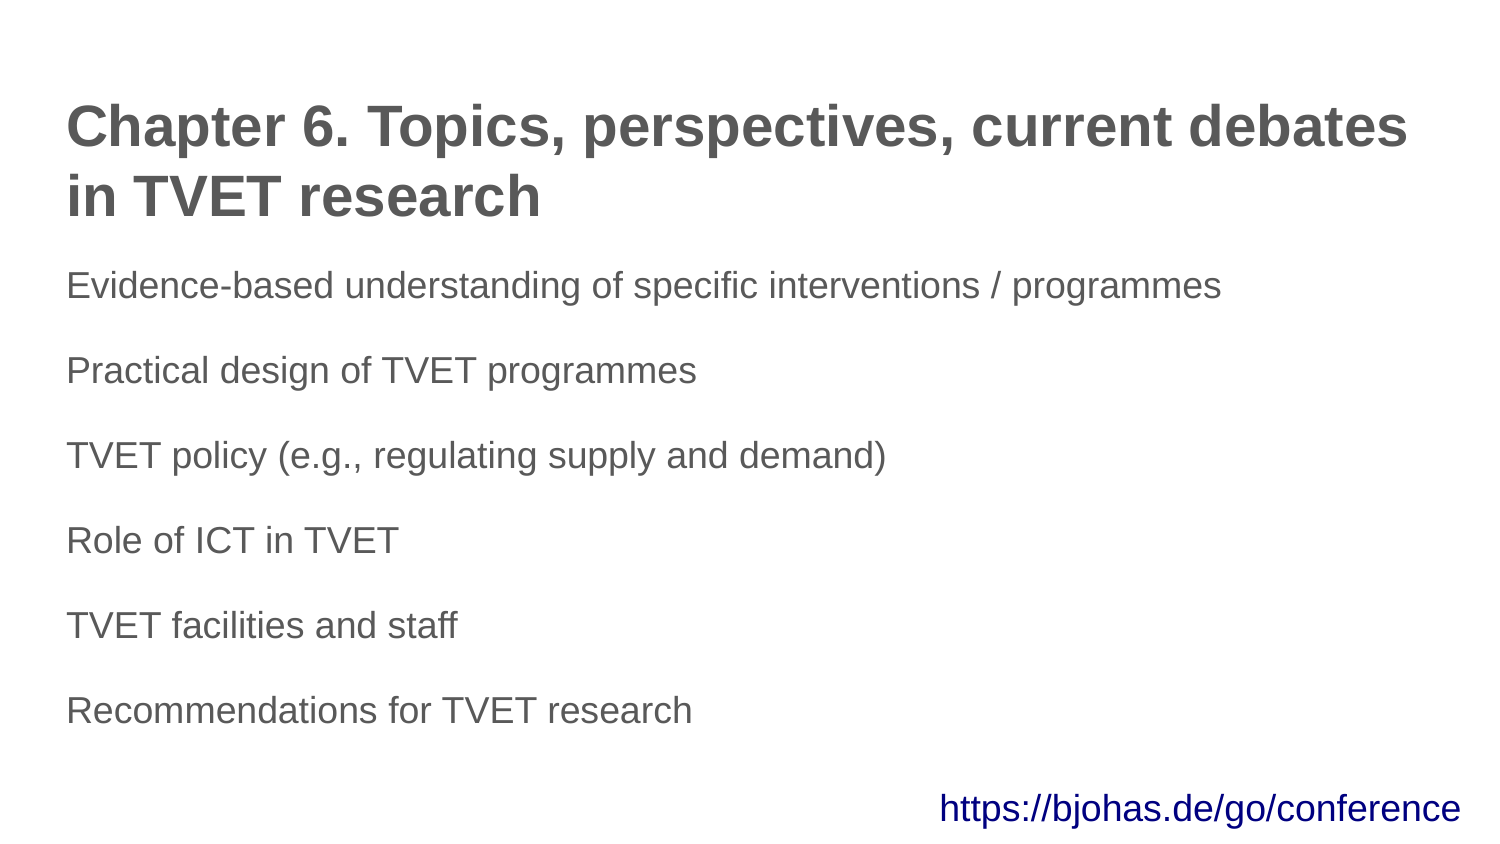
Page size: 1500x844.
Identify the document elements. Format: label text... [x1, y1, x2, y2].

list Evidence-based understanding of specific interventions / programmes Practical design of TVET programmes TVET policy (e.g., regulating supply and demand) Role of ICT in TVET TVET facilities and staff Recommendations for TVET research [51, 239, 1449, 800]
title Chapter 6. Topics, perspectives, current debates in TVET research [51, 72, 1449, 167]
